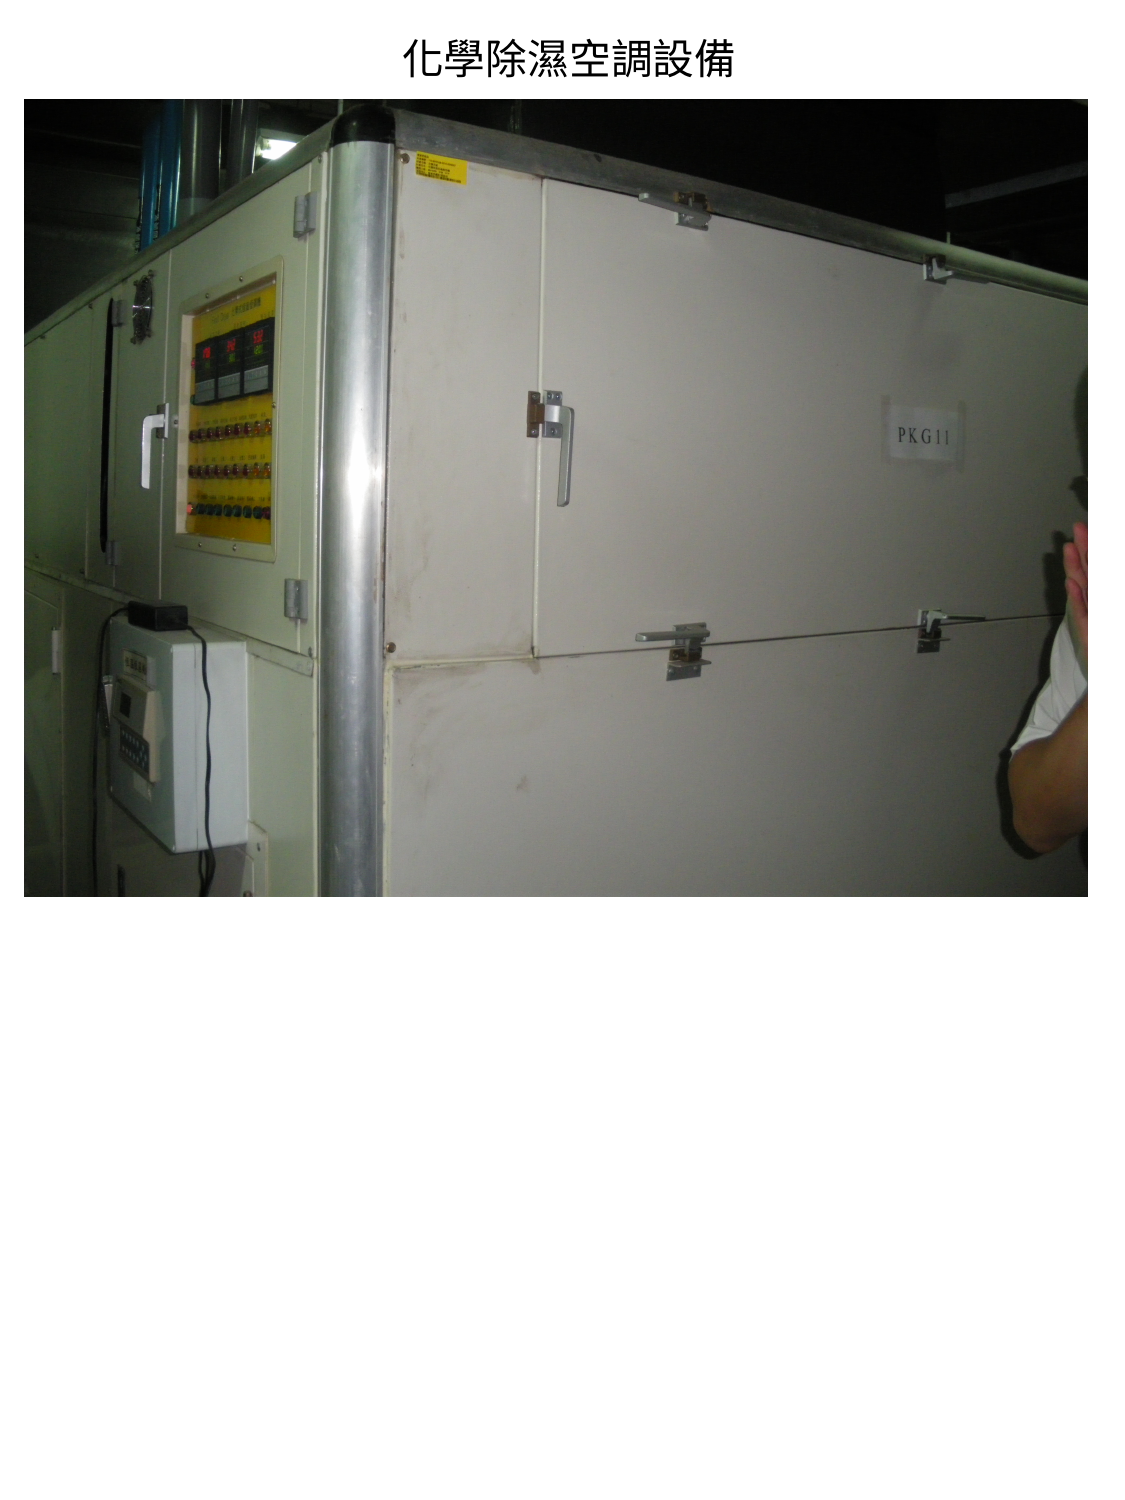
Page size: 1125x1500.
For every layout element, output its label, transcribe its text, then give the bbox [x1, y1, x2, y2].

picture [24, 99, 1088, 897]
text_box 化學除濕空調設備 [387, 24, 763, 91]
